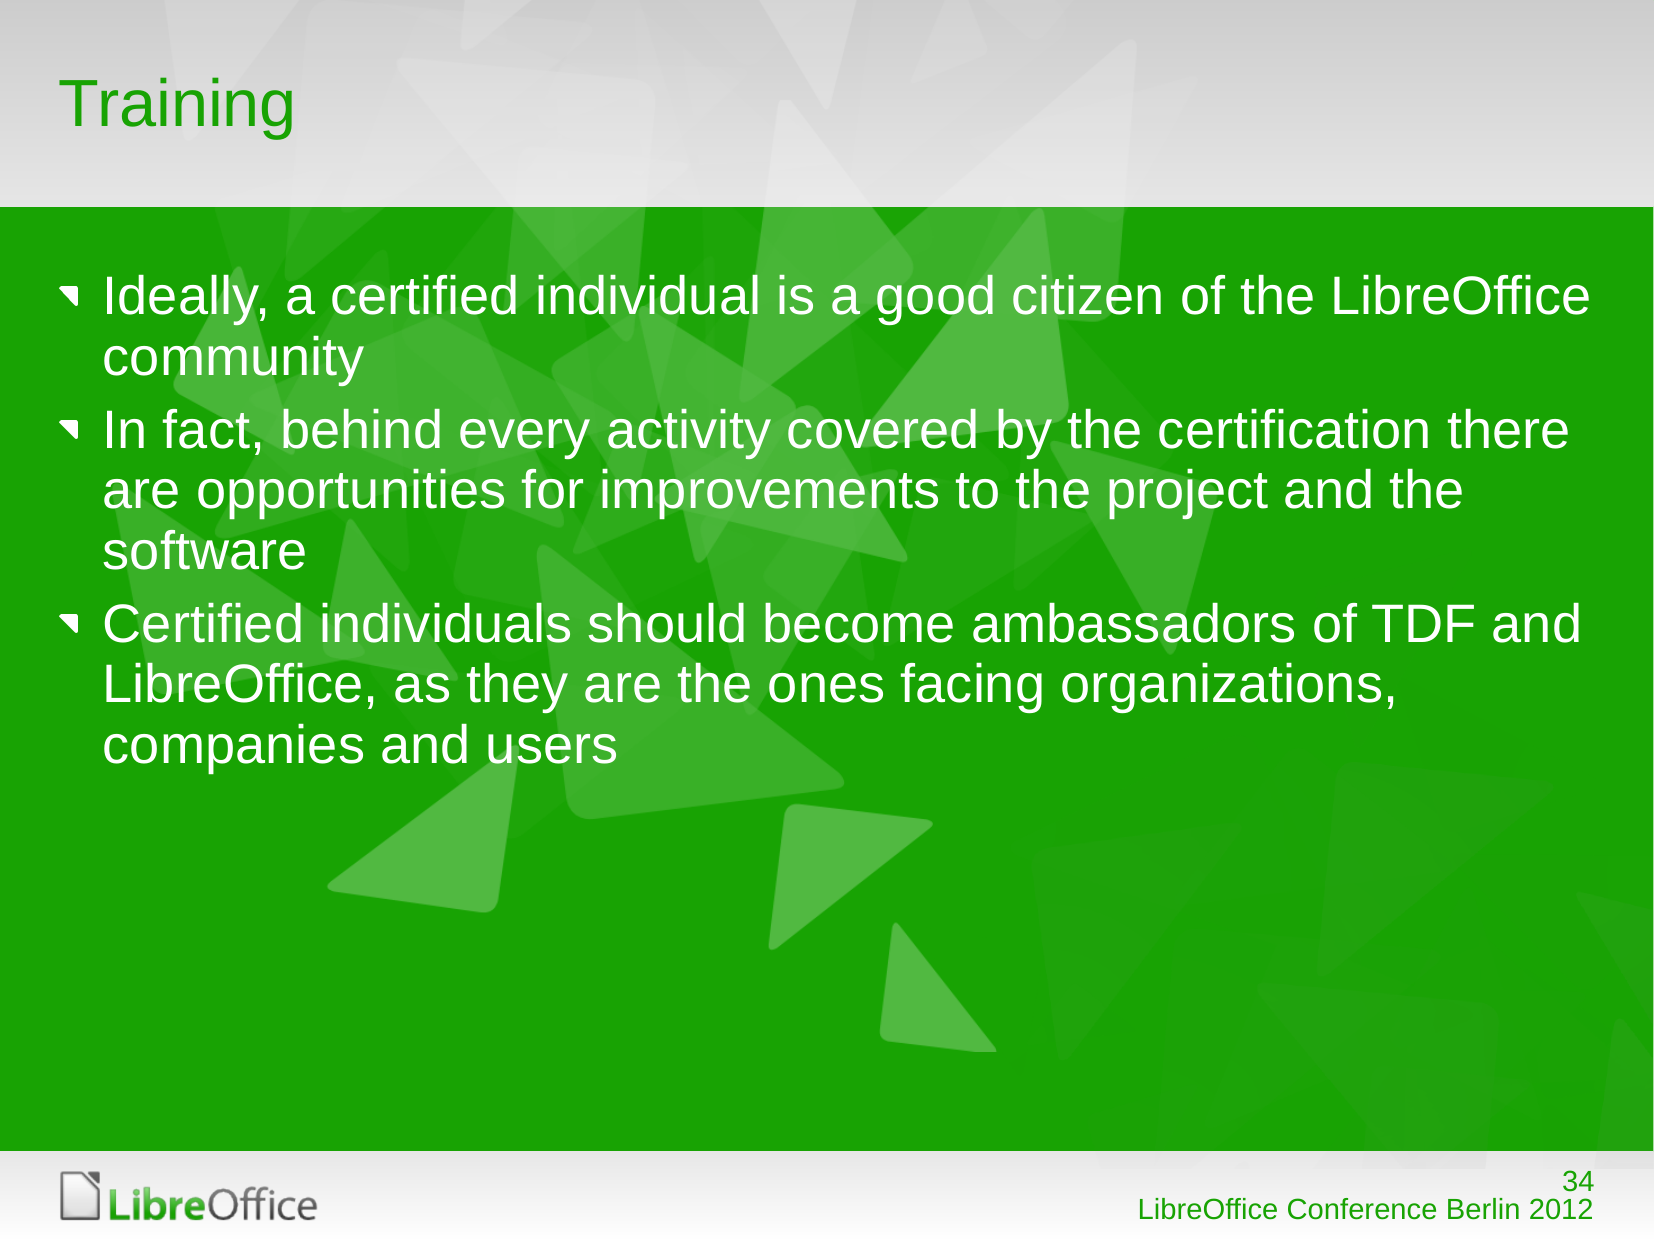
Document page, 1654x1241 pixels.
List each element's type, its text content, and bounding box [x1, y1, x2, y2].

picture [41, 1152, 337, 1240]
title Training [59, 29, 1595, 178]
picture [0, 0, 1654, 1169]
list Ideally, a certified individual is a good citizen of the LibreOffice community In fact, behind every activity covered by the certification there are opportunities for improvements to the project and the software Certified individuals should become ambassadors of TDF and LibreOffice, as they are the ones facing organizations, companies and users [59, 265, 1595, 775]
